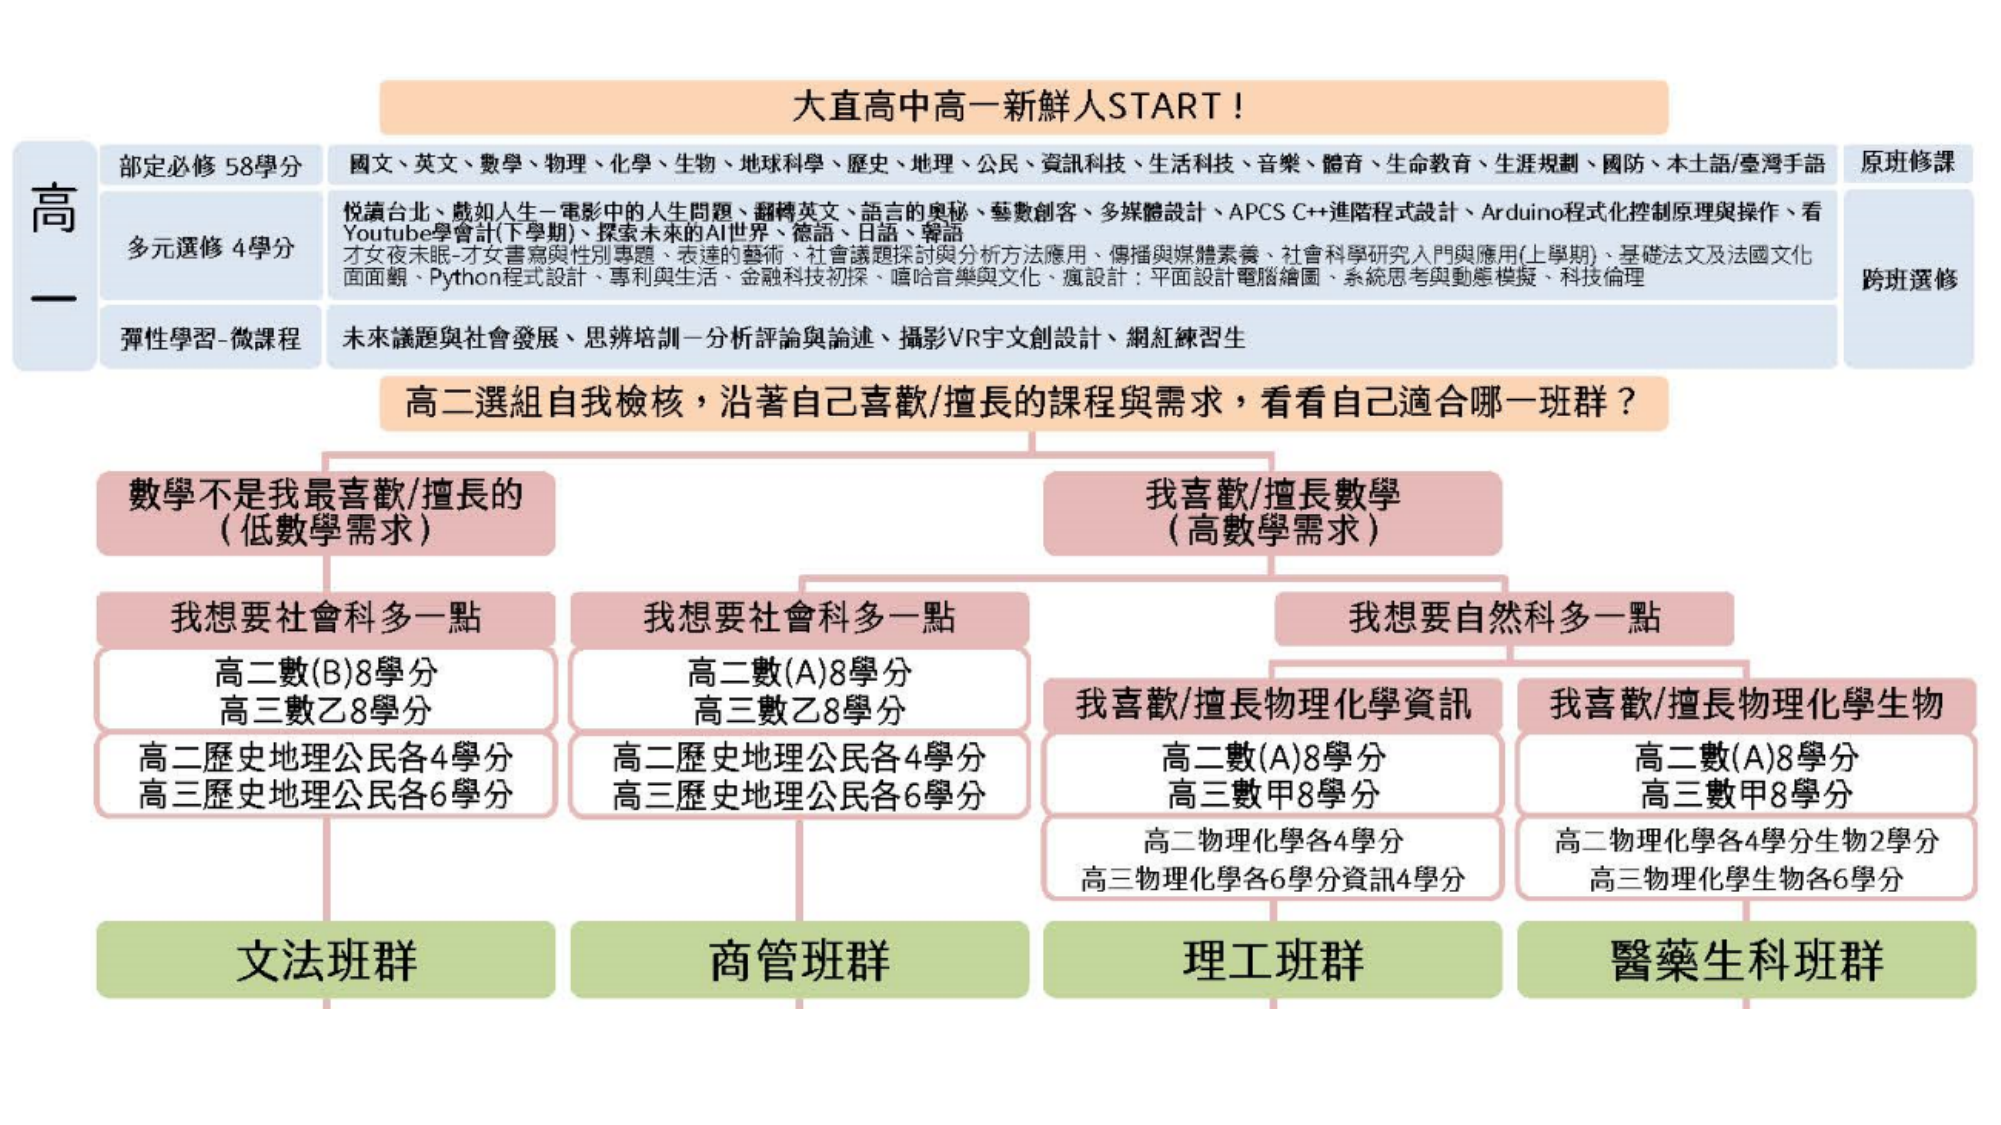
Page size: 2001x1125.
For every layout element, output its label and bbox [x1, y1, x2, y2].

picture [0, 75, 2000, 1009]
